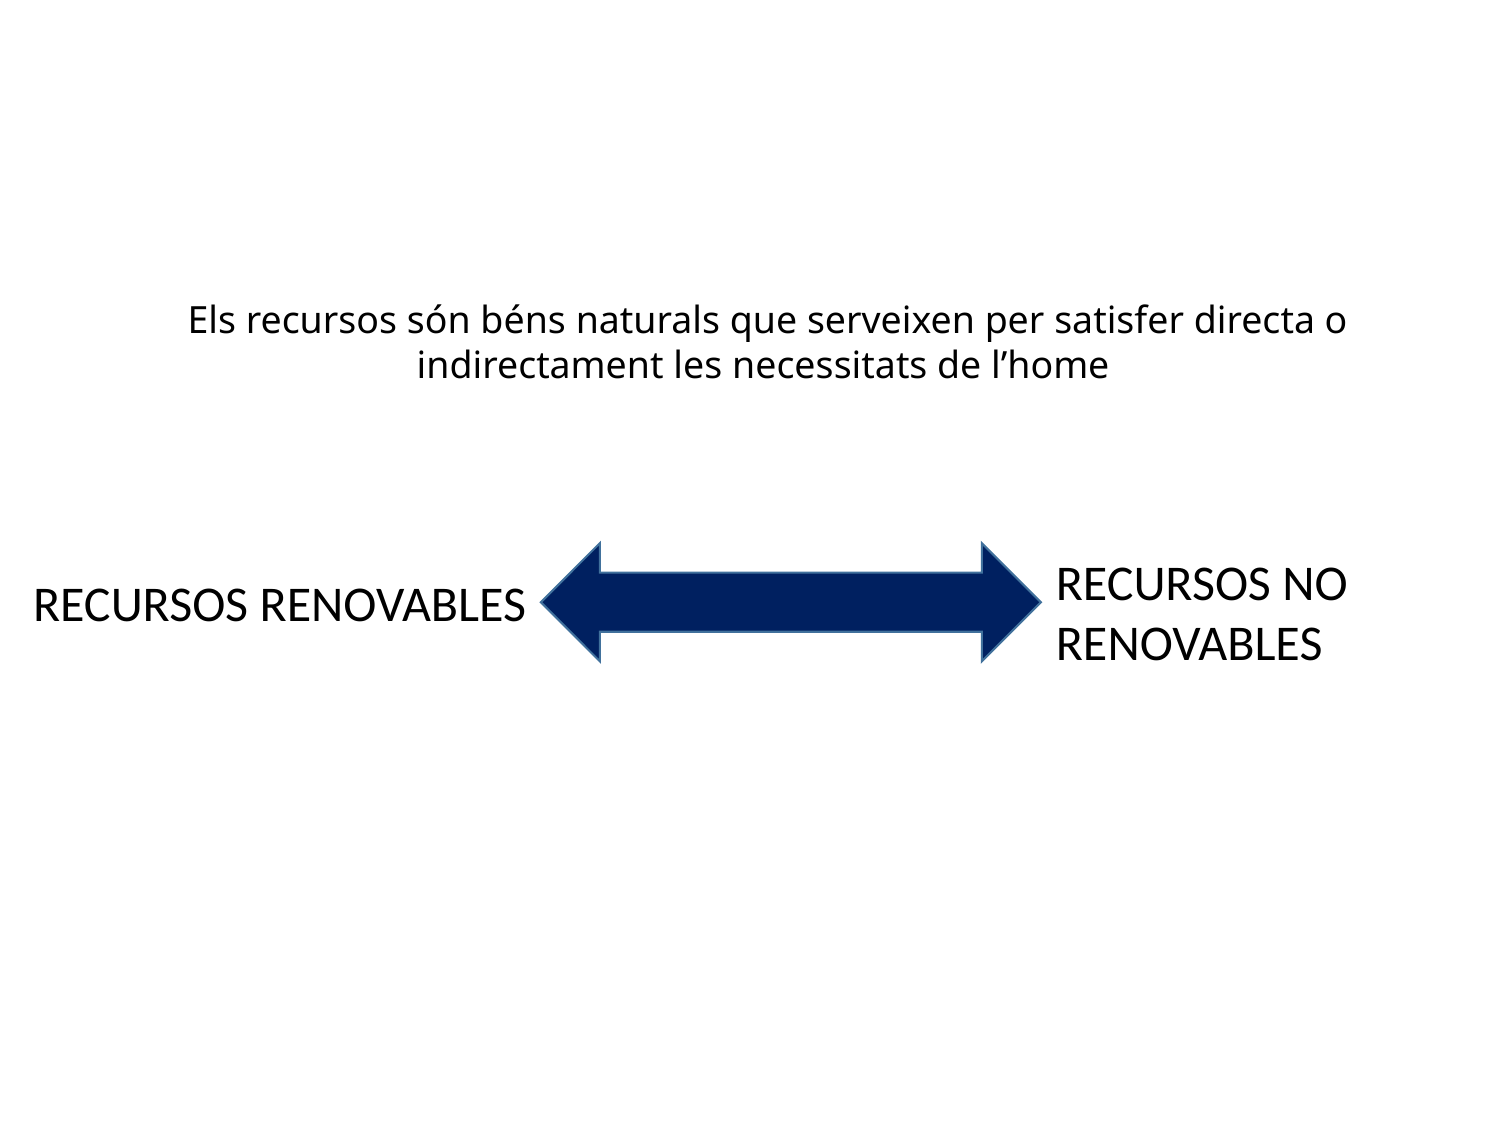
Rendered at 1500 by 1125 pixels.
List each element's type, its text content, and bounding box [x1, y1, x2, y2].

text_box [579, 641, 600, 662]
text_box RECURSOS NO RENOVABLES [1040, 543, 1500, 680]
text_box RECURSOS RENOVABLES [18, 564, 605, 641]
text_box [605, 543, 1040, 662]
text_box [579, 543, 600, 564]
text_box Els recursos són béns naturals que serveixen per satisfer directa o indirectament les necessitats de l’home [127, 288, 1410, 395]
